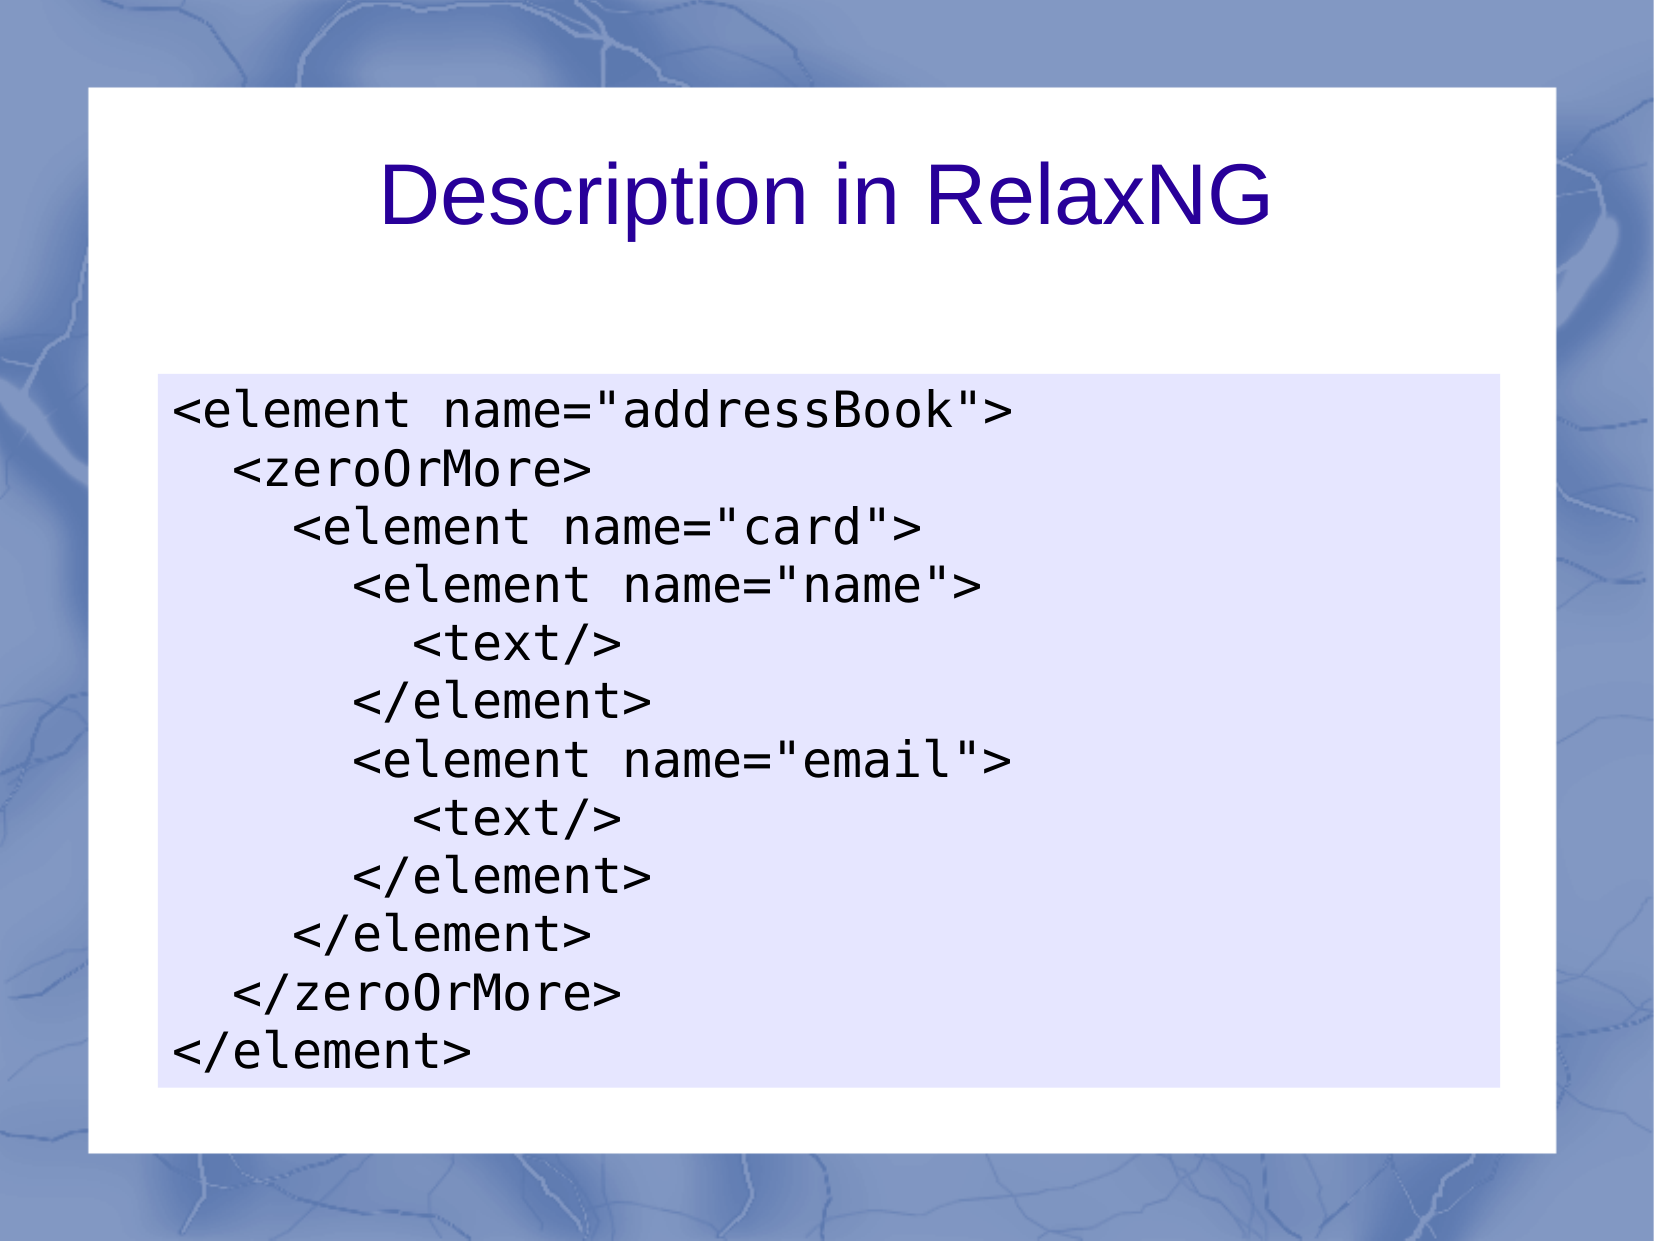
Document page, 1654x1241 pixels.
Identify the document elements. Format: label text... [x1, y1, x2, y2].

picture [0, 0, 1654, 1241]
title Description in RelaxNG [118, 90, 1536, 298]
text_box <element name="addressBook"> <zeroOrMore> <element name="card"> <element name="name"> <text/> </element> <element name="email"> <text/> </element> </element> </zeroOrMore> </element> [157, 373, 1501, 1088]
